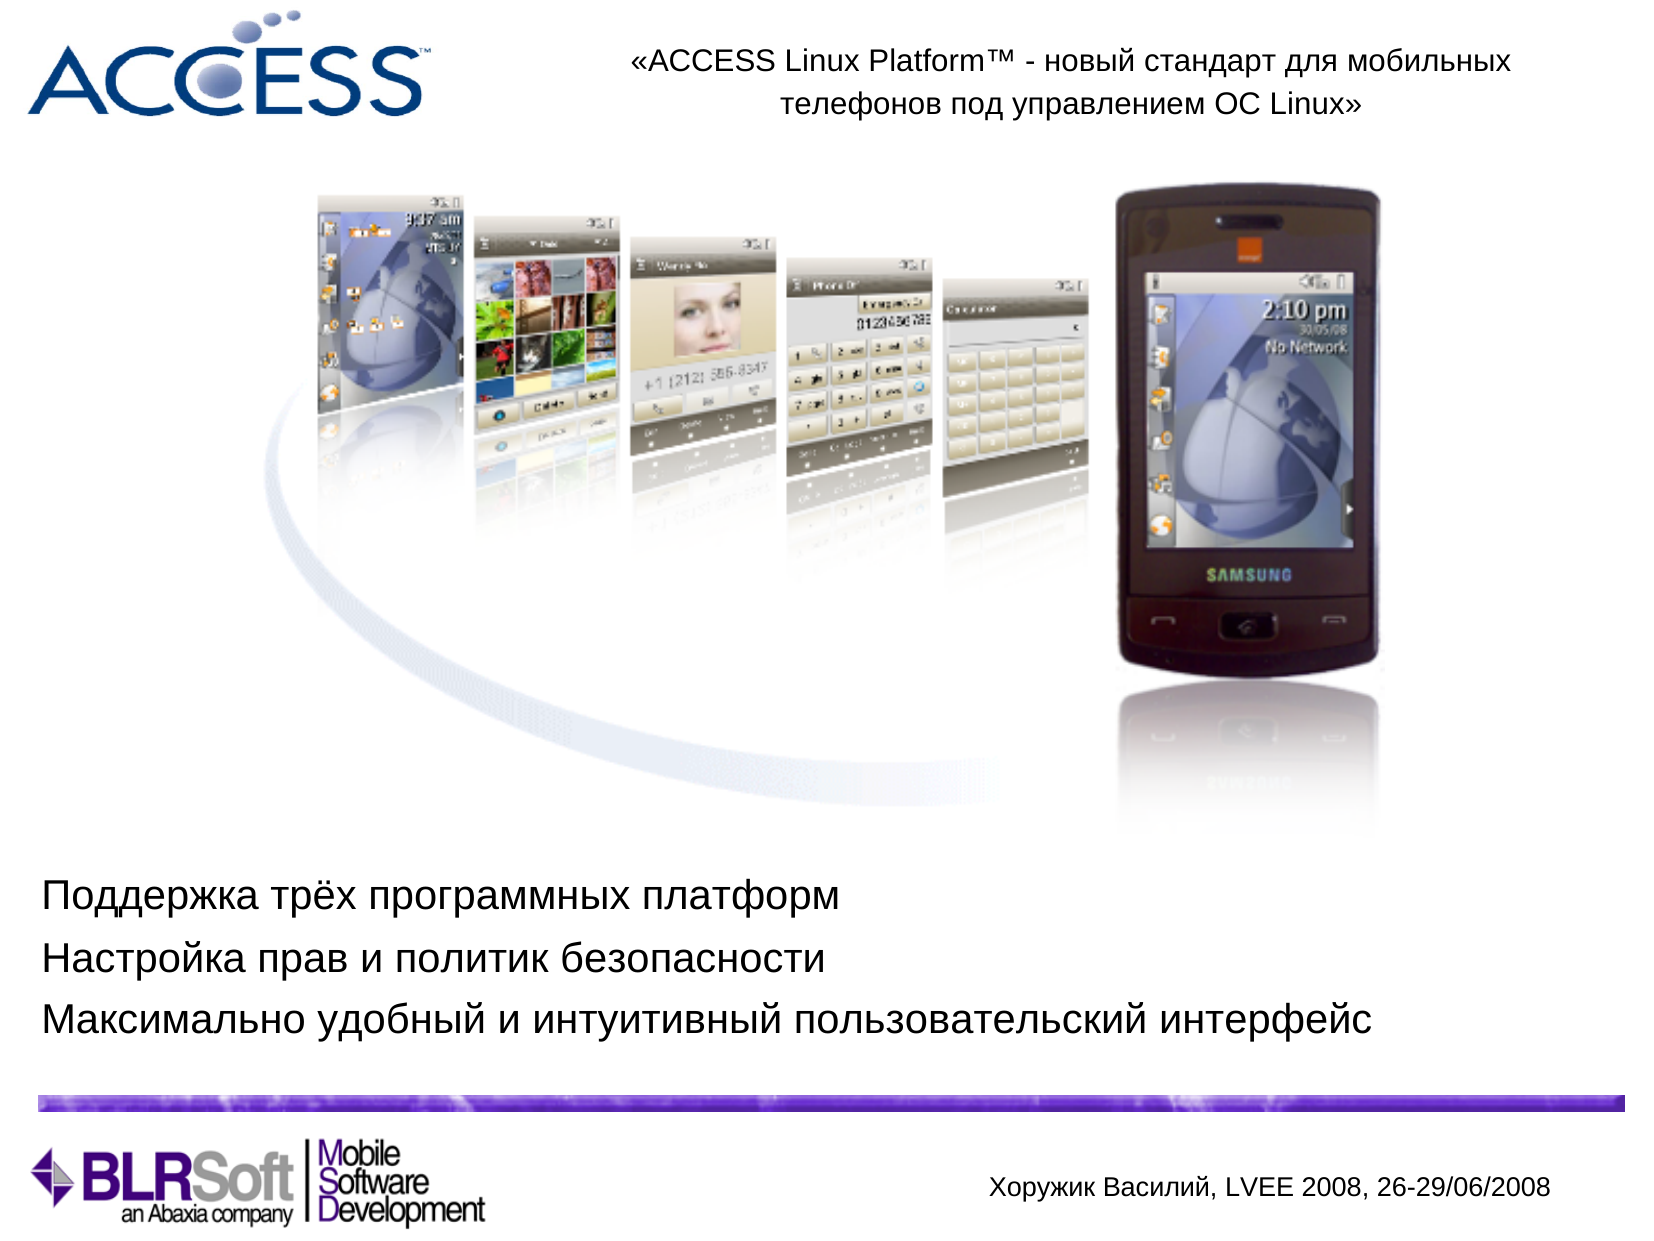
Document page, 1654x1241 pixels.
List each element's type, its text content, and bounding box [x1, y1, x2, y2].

title «ACCESS Linux Platform™ - новый стандарт для мобильных телефонов под управлением ОС Linux» [560, 26, 1583, 130]
picture [260, 177, 1385, 865]
text_box Хоружик Василий, LVEE 2008, 26-29/06/2008 [885, 1122, 1654, 1241]
picture [17, 5, 443, 119]
text_box Поддержка трёх программных платформ Настройка прав и политик безопасности Максимально удобный и интуитивный пользовательский интерфейс [41, 856, 1447, 1043]
picture [15, 1122, 502, 1241]
picture [38, 1095, 1625, 1112]
